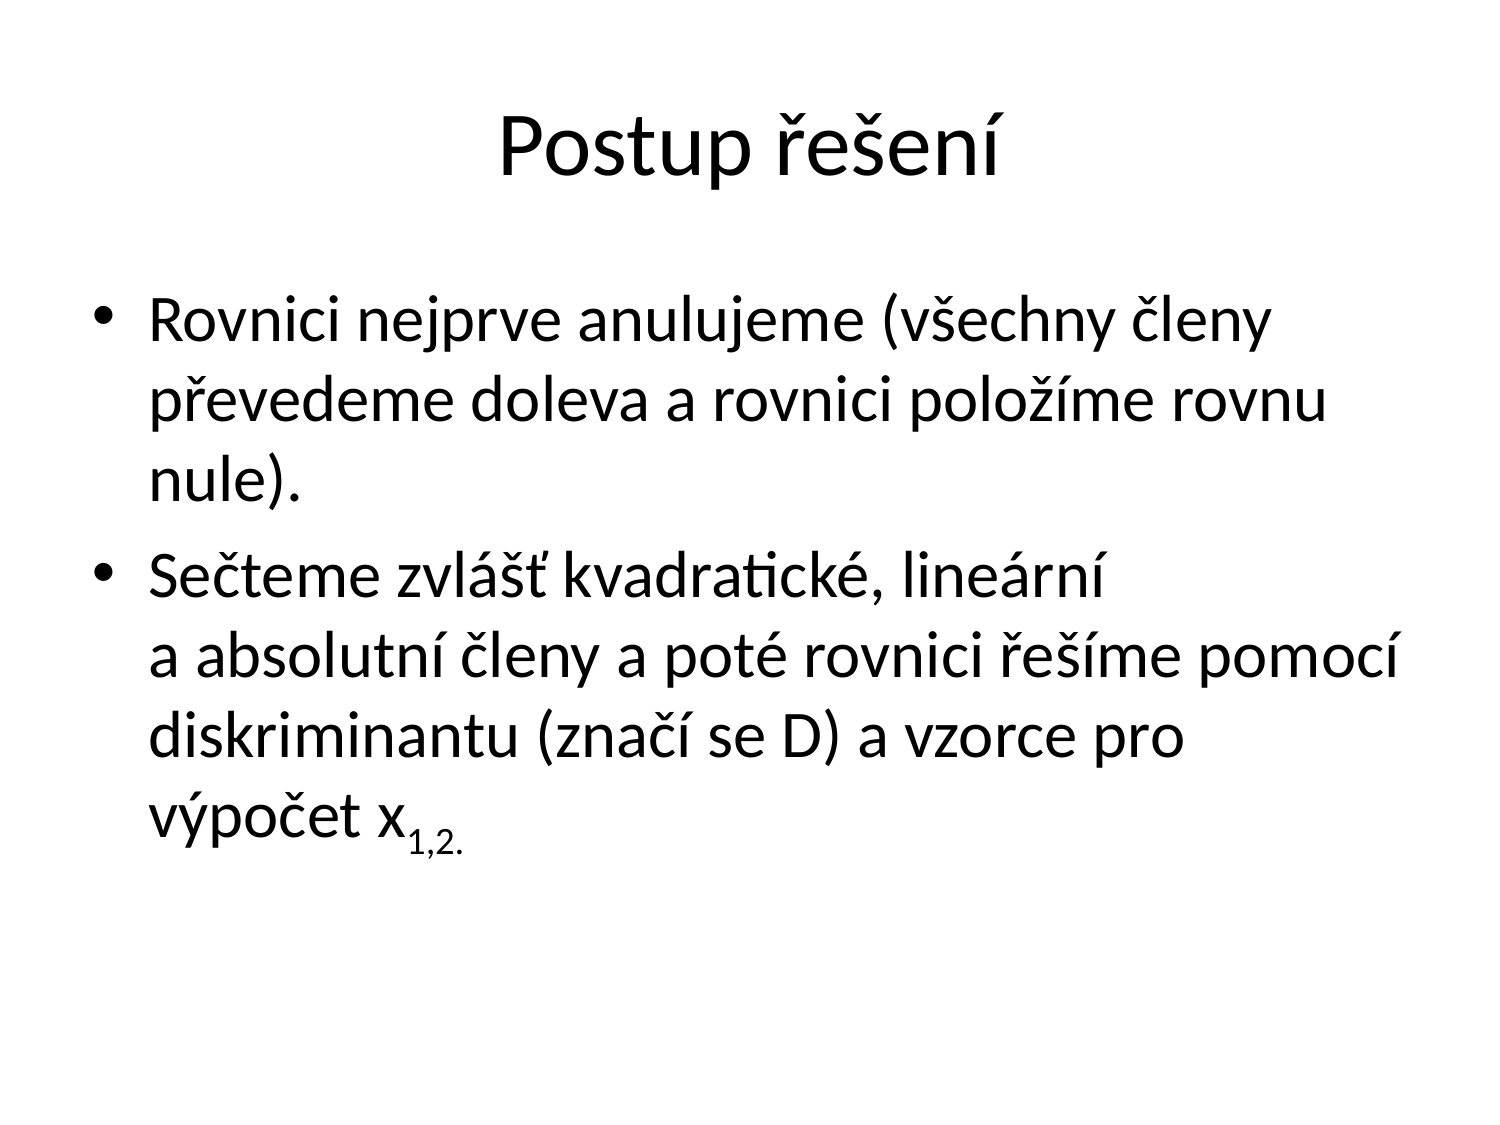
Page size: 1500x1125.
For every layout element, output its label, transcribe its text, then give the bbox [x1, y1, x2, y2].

list Rovnici nejprve anulujeme (všechny členy převedeme doleva a rovnici položíme rovnu nule). Sečteme zvlášť kvadratické, lineární a absolutní členy a poté rovnici řešíme pomocí diskriminantu (značí se D) a vzorce pro výpočet x1,2. [76, 267, 1427, 1010]
title Postup řešení [75, 45, 1426, 233]
